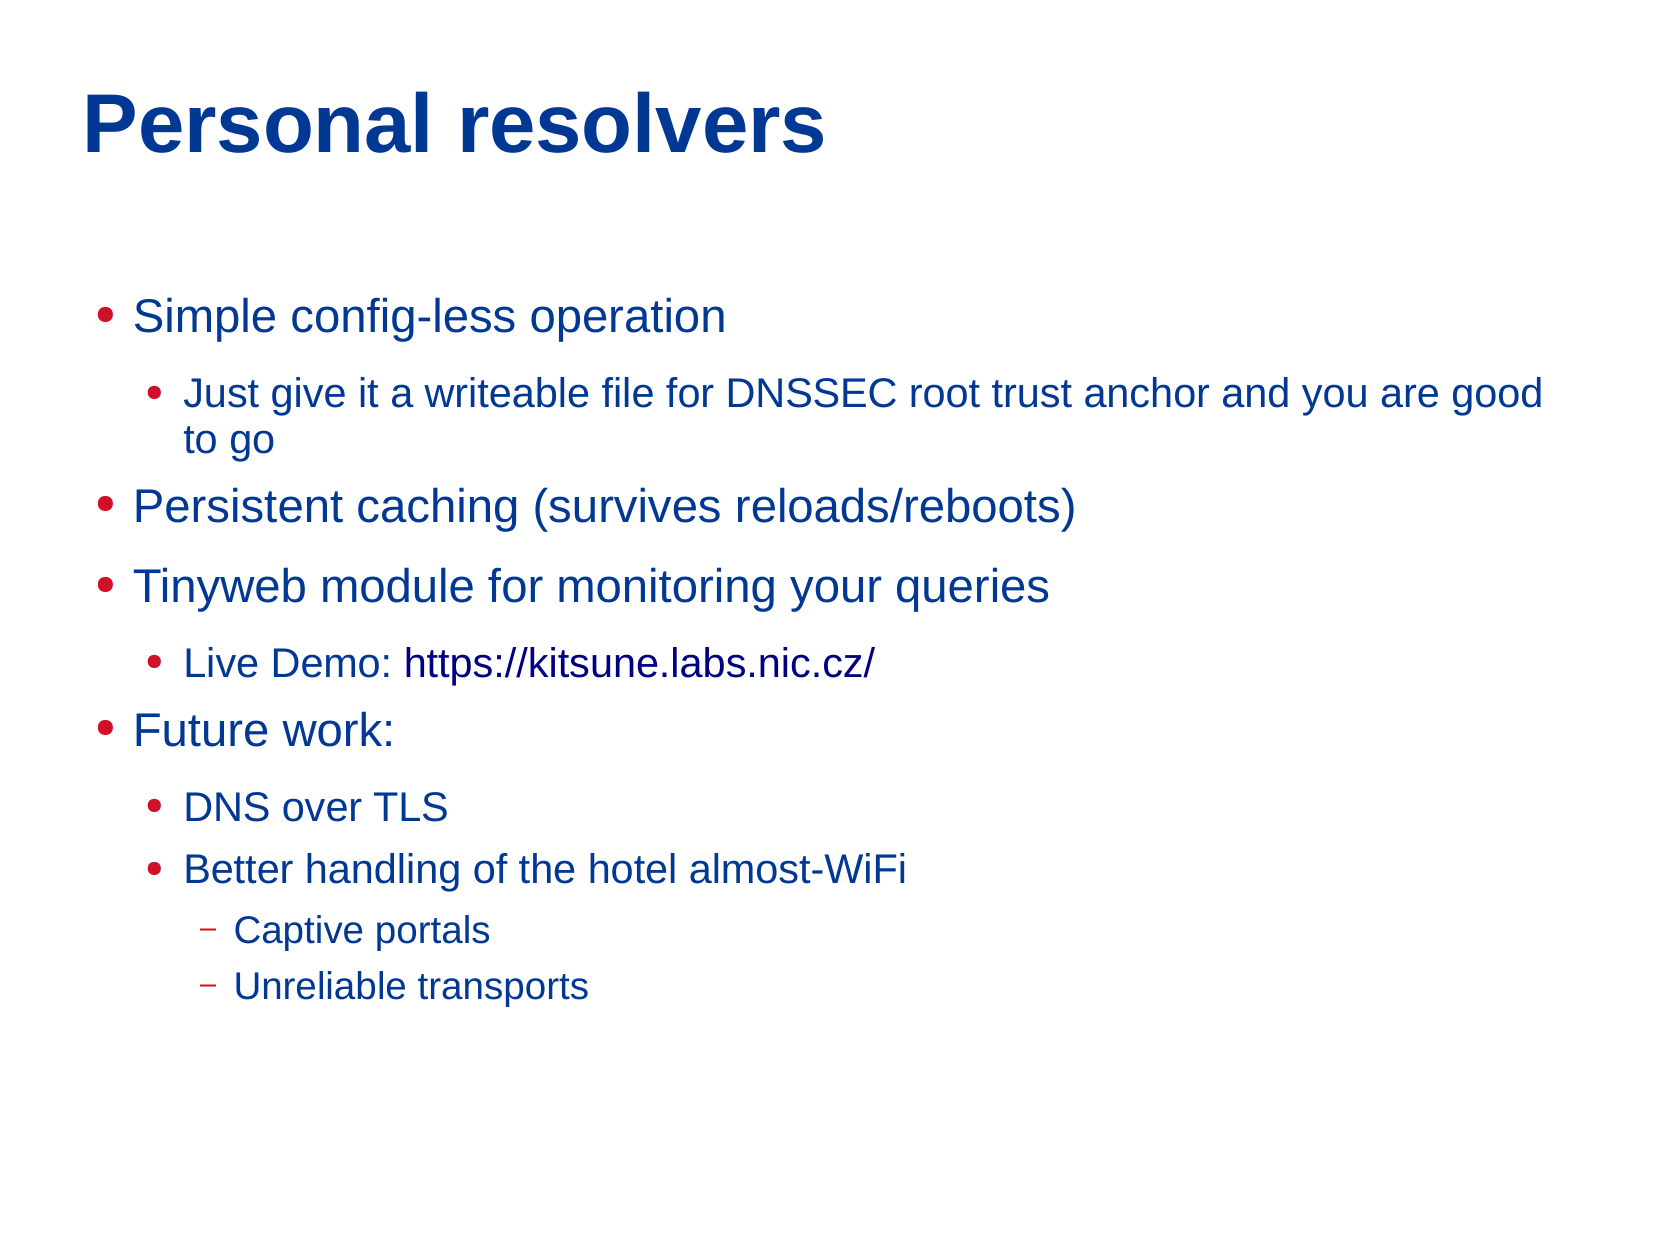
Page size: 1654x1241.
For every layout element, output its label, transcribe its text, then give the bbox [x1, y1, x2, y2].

list Simple config-less operation Just give it a writeable file for DNSSEC root trust anchor and you are good to go Persistent caching (survives reloads/reboots) Tinyweb module for monitoring your queries Live Demo: https://kitsune.labs.nic.cz/ Future work: DNS over TLS Better handling of the hotel almost-WiFi Captive portals Unreliable transports [82, 290, 1571, 1010]
title Personal resolvers [82, 70, 1571, 178]
